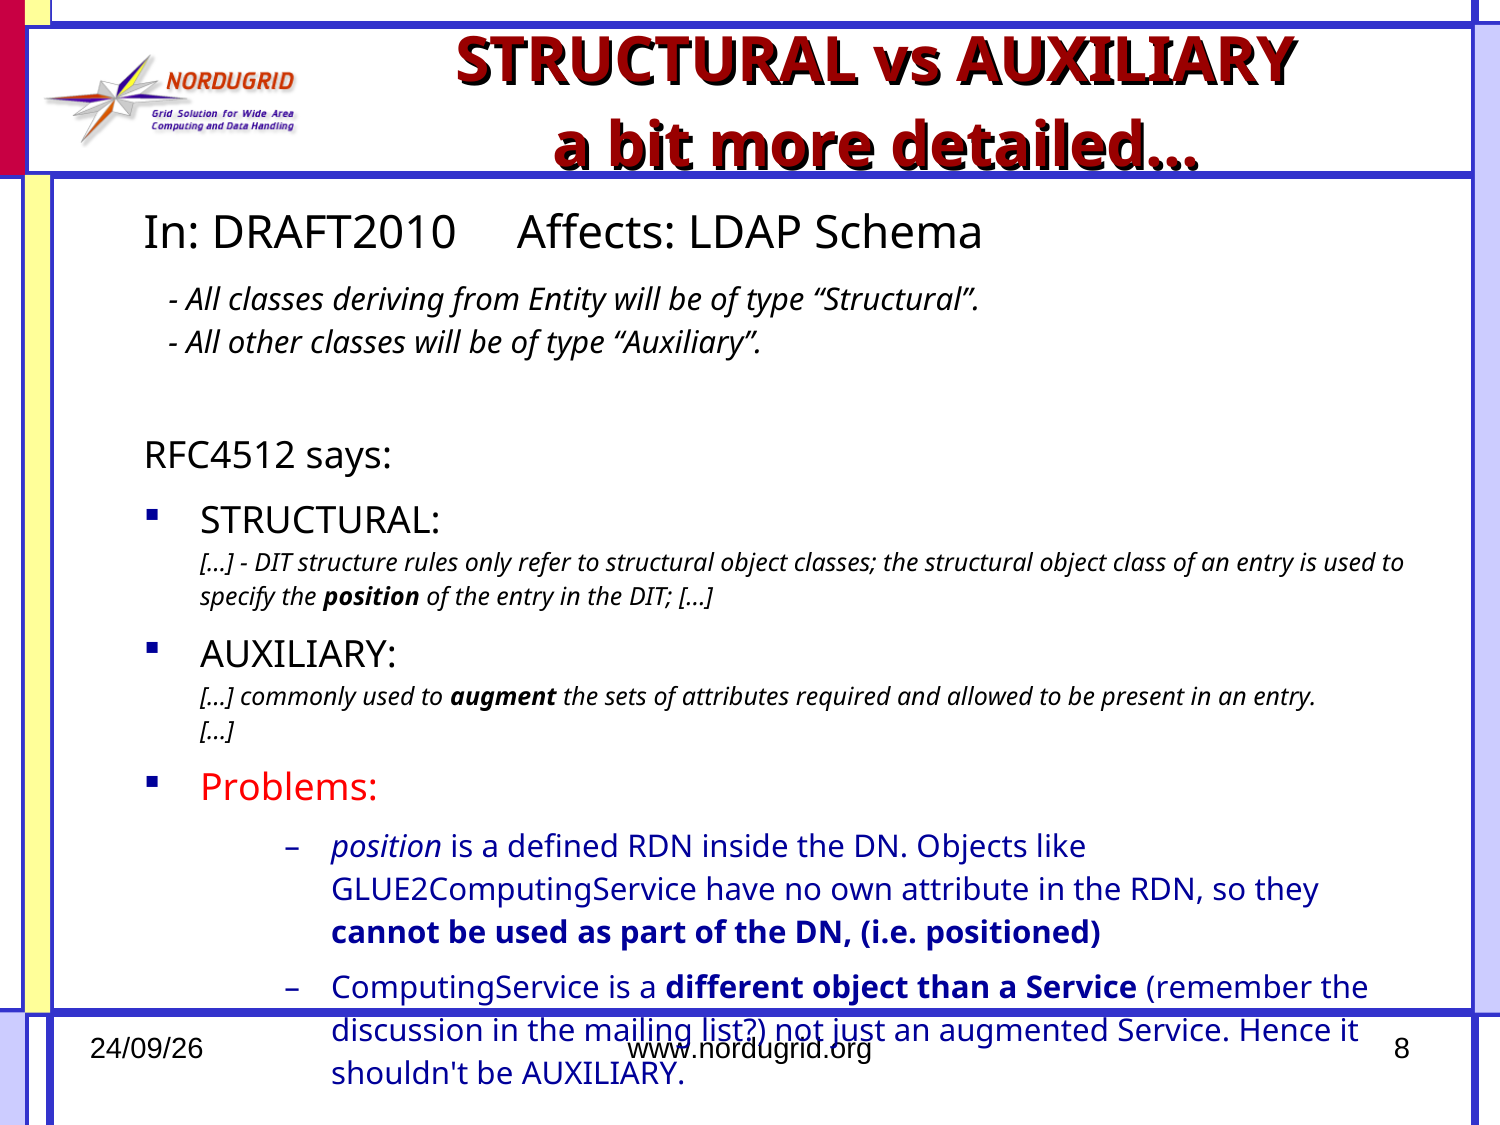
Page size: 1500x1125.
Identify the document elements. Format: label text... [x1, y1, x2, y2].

title STRUCTURAL vs AUXILIARY a bit more detailed... [324, 17, 1428, 183]
list In: DRAFT2010 Affects: LDAP Schema - All classes deriving from Entity will be of type “Structural”. - All other classes will be of type “Auxiliary”. RFC4512 says: STRUCTURAL: […] - DIT structure rules only refer to structural object classes; the structural object class of an entry is used to specify the position of the entry in the DIT; [...] AUXILIARY: […] commonly used to augment the sets of attributes required and allowed to be present in an entry. [...] Problems: position is a defined RDN inside the DN. Objects like GLUE2ComputingService have no own attribute in the RDN, so they cannot be used as part of the DN, (i.e. positioned) ComputingService is a different object than a Service (remember the discussion in the mailing list?) not just an augmented Service. Hence it shouldn't be AUXILIARY. [87, 200, 1426, 1006]
picture [40, 49, 301, 148]
